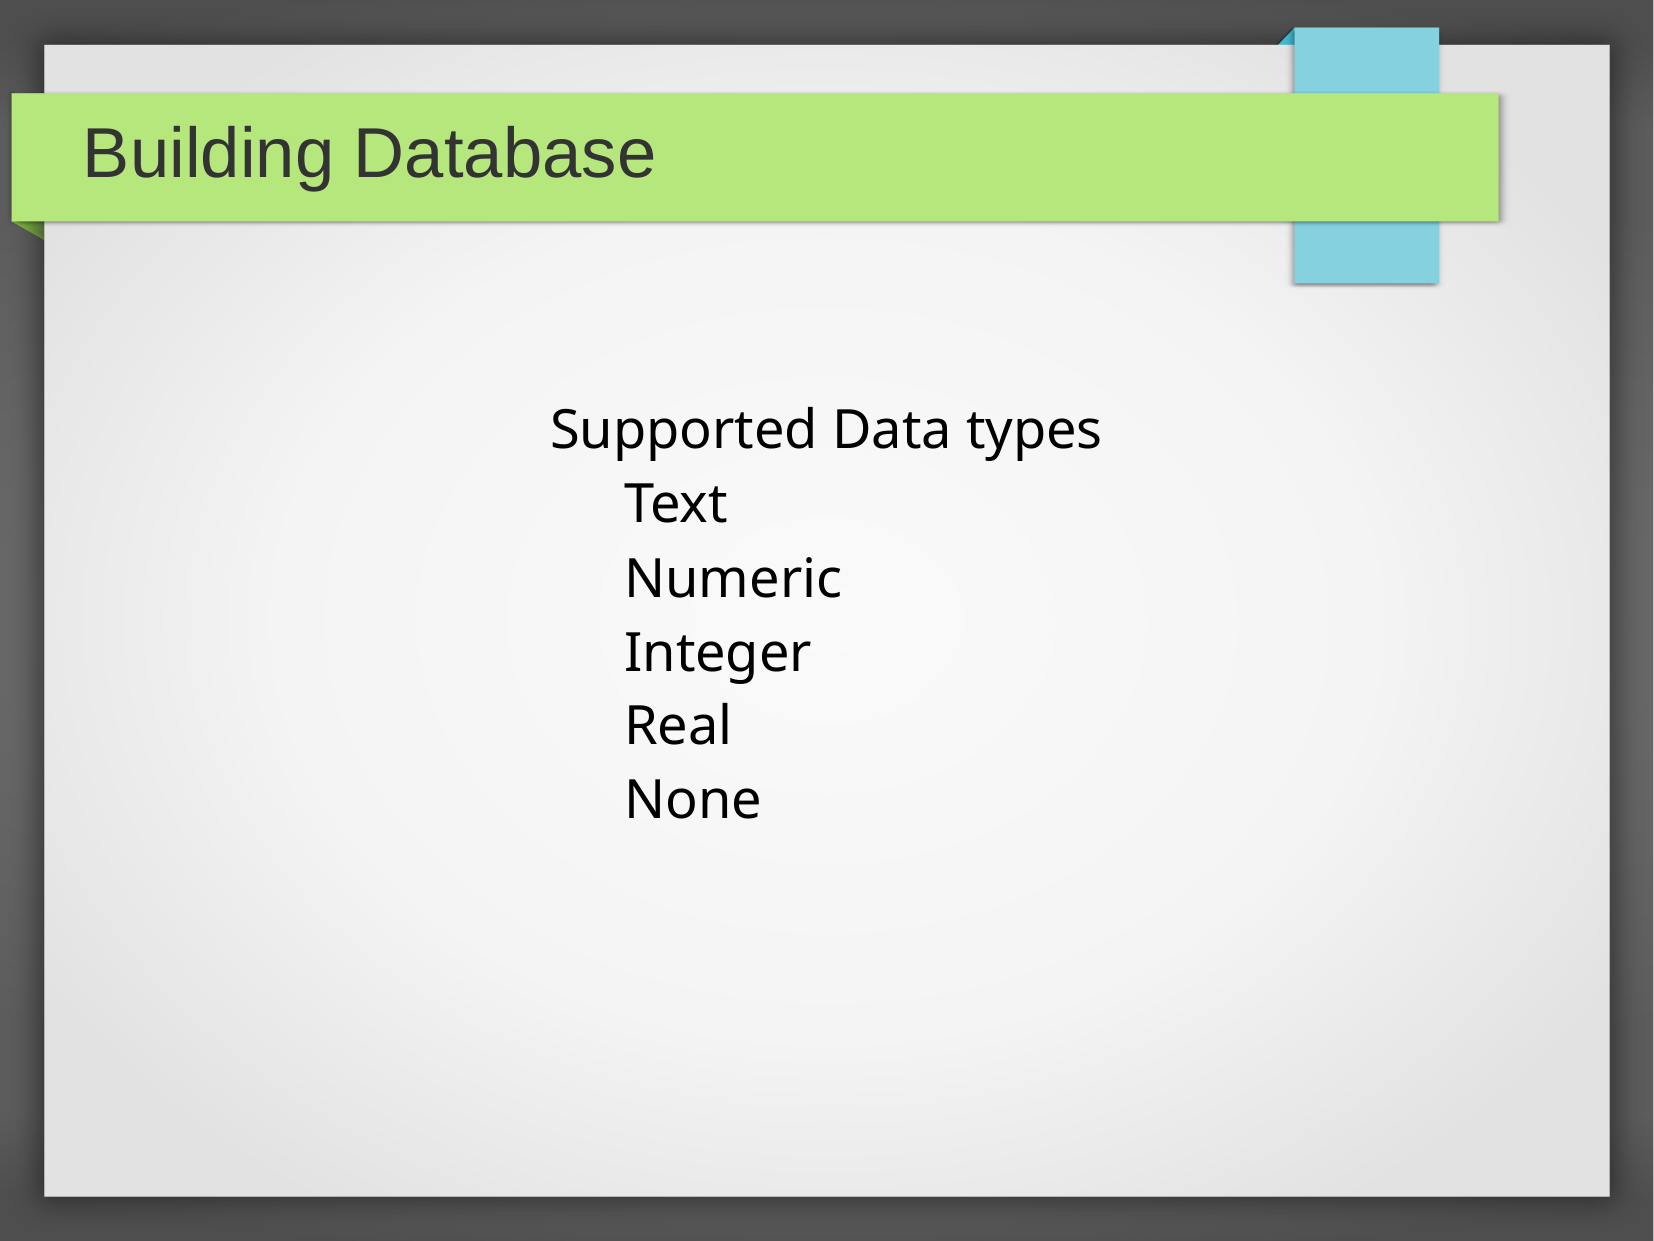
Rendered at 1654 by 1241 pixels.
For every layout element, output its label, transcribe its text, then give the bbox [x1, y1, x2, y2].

text_box Supported Data types Text Numeric Integer Real None [82, 290, 1571, 1010]
title Building Database [82, 49, 1571, 257]
picture [0, 0, 1654, 1241]
